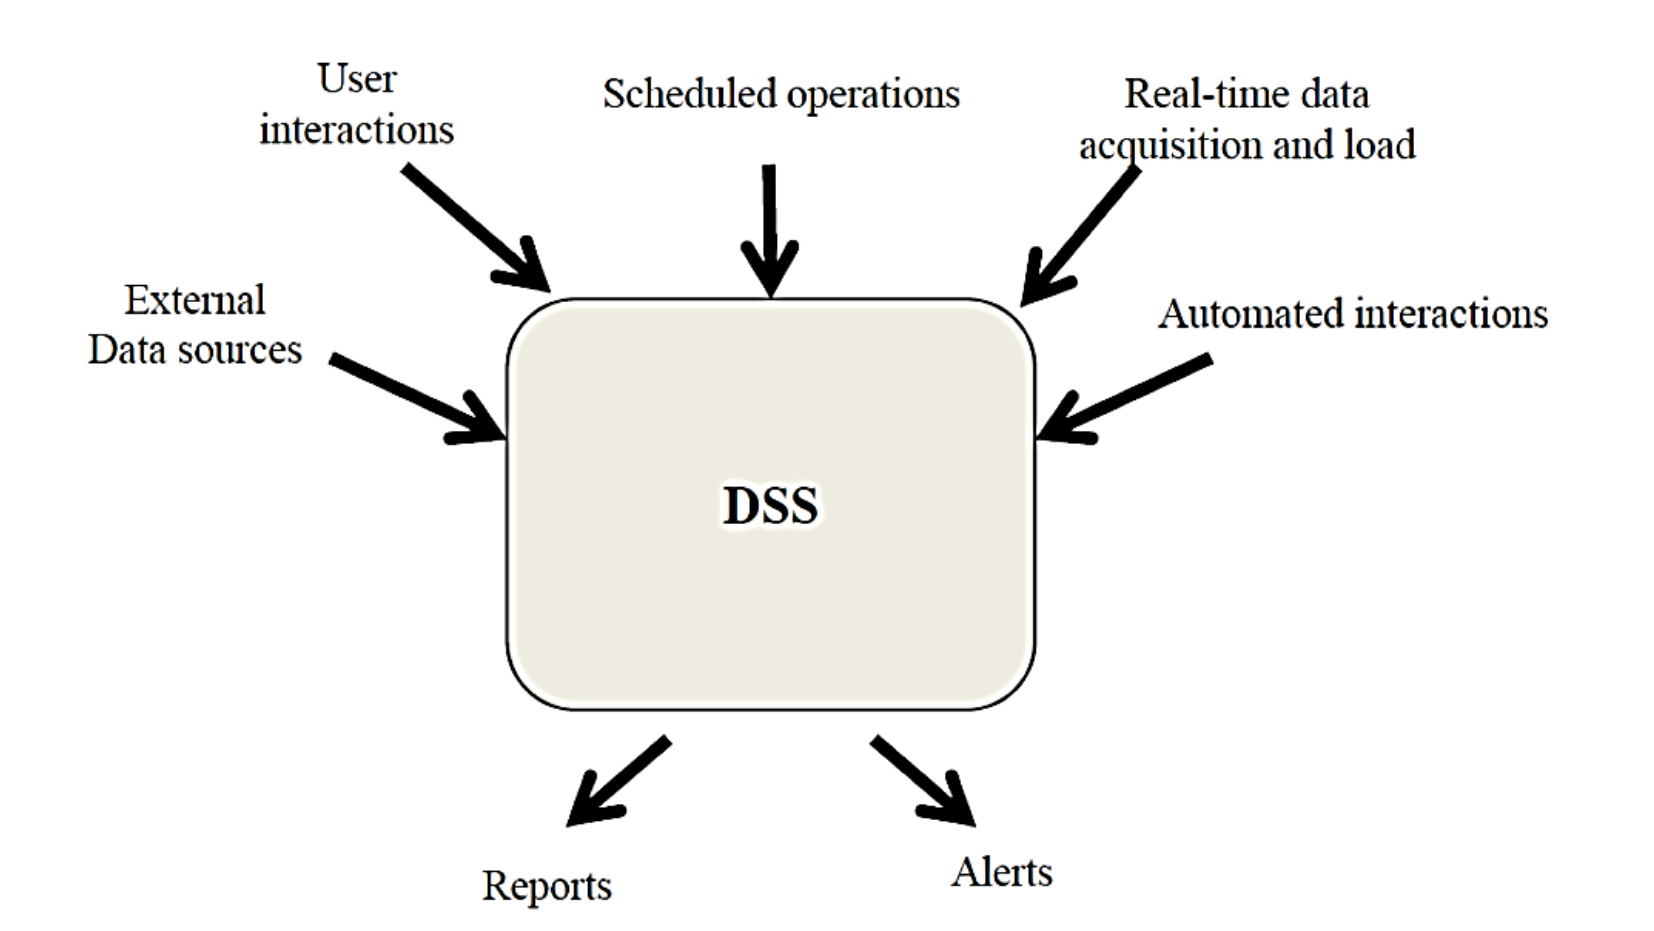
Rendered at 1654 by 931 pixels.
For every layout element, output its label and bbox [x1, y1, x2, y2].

picture [52, 43, 1609, 914]
